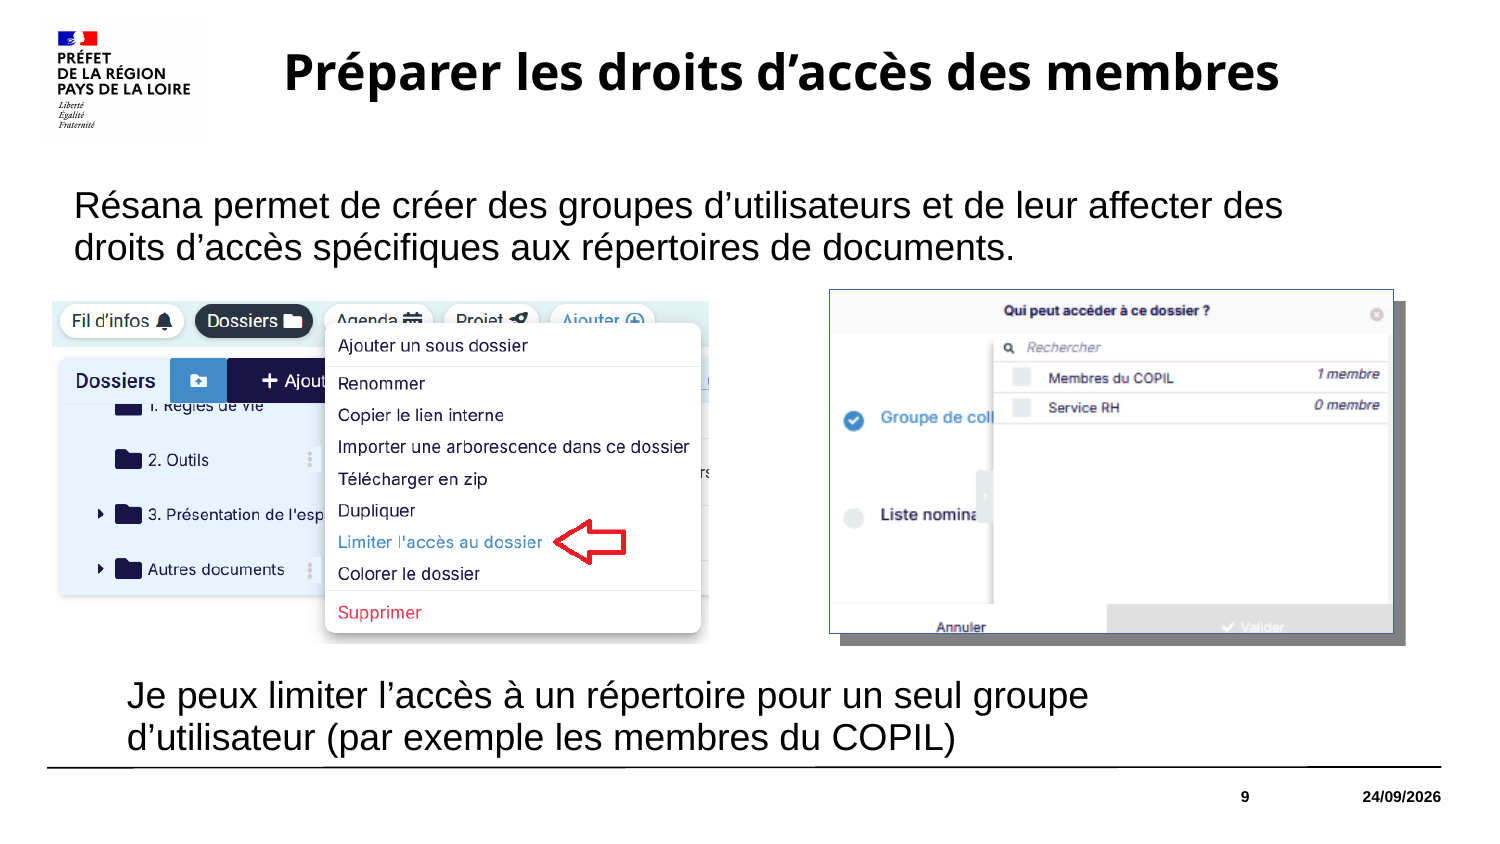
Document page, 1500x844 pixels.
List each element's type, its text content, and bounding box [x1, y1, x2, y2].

picture [52, 301, 709, 644]
picture [44, 17, 204, 142]
text_box Je peux limiter l’accès à un répertoire pour un seul groupe d’utilisateur (par exemple les membres du COPIL) [112, 667, 1223, 844]
picture [829, 289, 1394, 634]
title Préparer les droits d’accès des membres [283, 47, 1347, 166]
text_box Résana permet de créer des groupes d’utilisateurs et de leur affecter des droits d’accès spécifiques aux répertoires de documents. [59, 177, 1394, 733]
